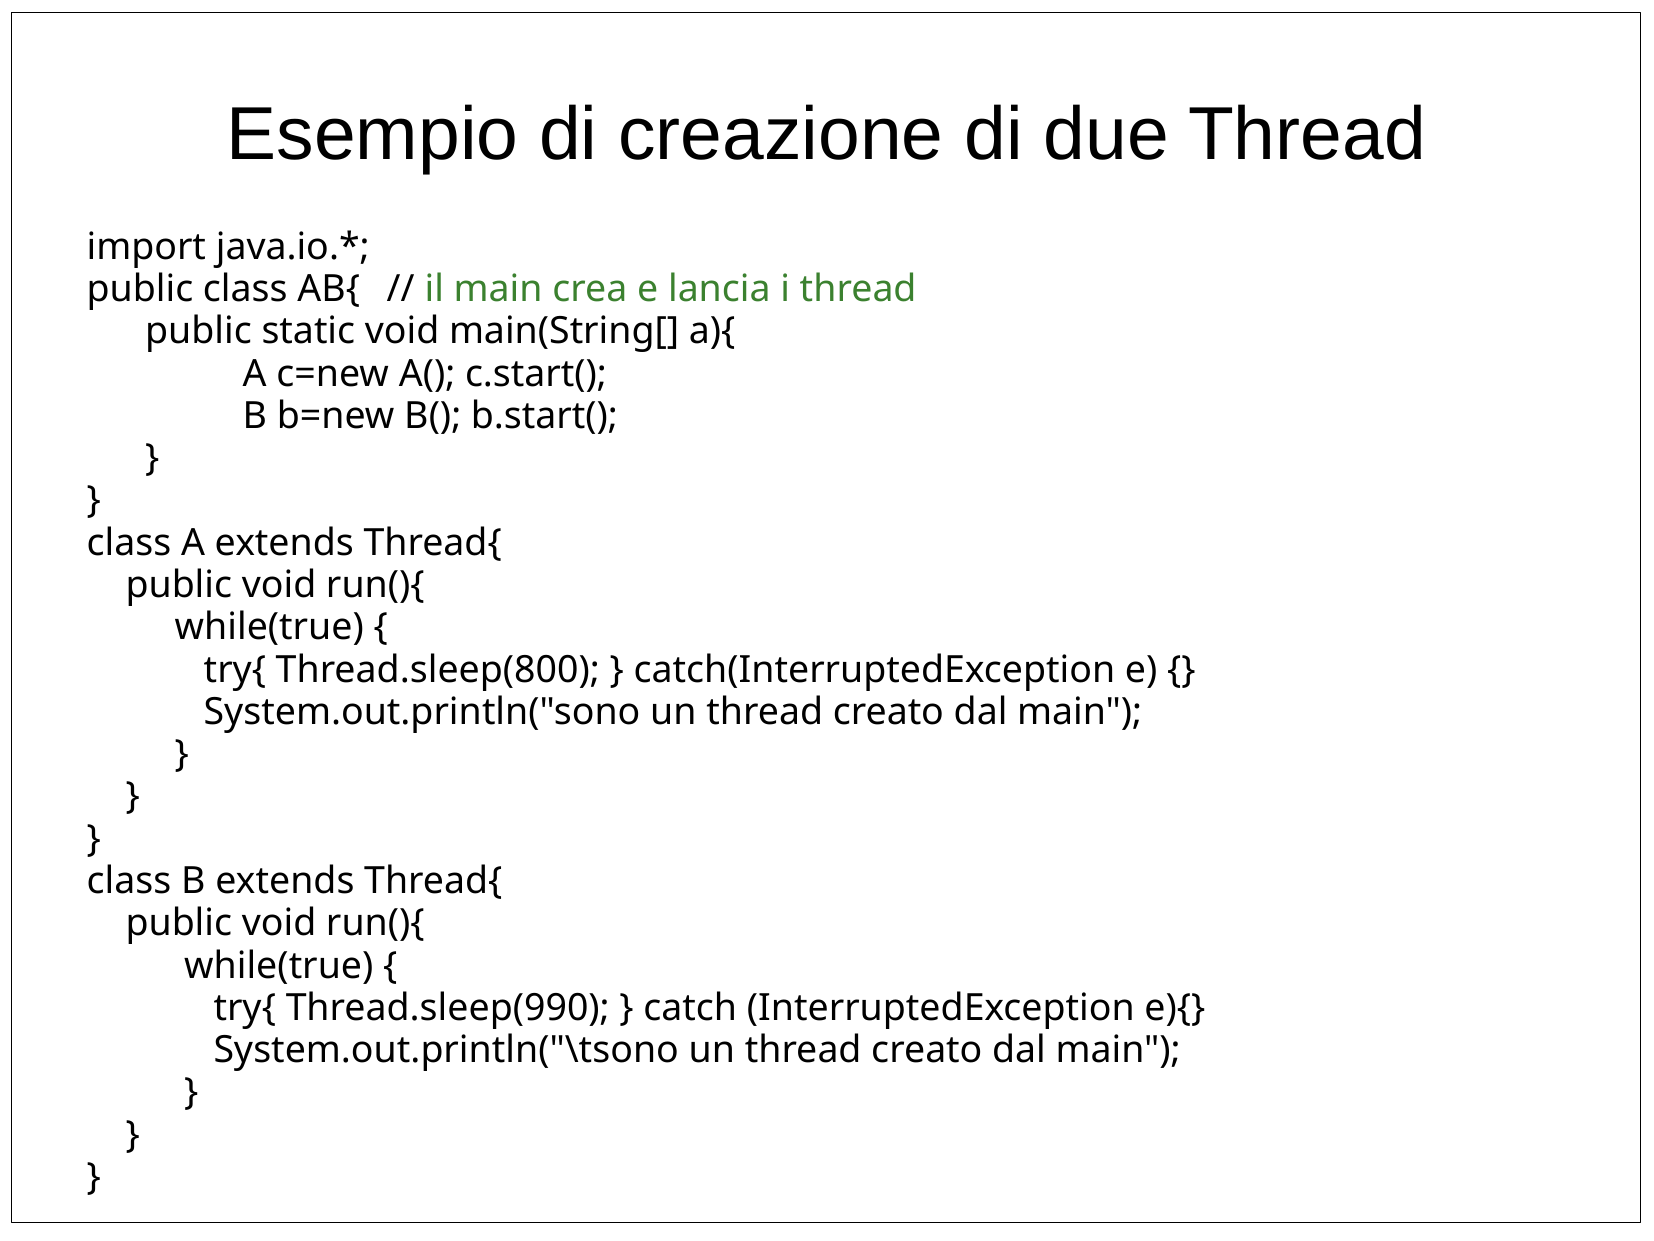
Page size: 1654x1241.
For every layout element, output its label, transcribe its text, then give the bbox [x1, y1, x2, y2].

text_box Esempio di creazione di due Thread [82, 25, 1571, 233]
text_box import java.io.*; public class AB{ // il main crea e lancia i thread public static void main(String[] a){ A c=new A(); c.start(); B b=new B(); b.start(); } } class A extends Thread{ public void run(){ while(true) { try{ Thread.sleep(800); } catch(InterruptedException e) {} System.out.println("sono un thread creato dal main"); } } } class B extends Thread{ public void run(){ while(true) { try{ Thread.sleep(990); } catch (InterruptedException e){} System.out.println("\tsono un thread creato dal main"); } } } [86, 225, 1565, 1226]
